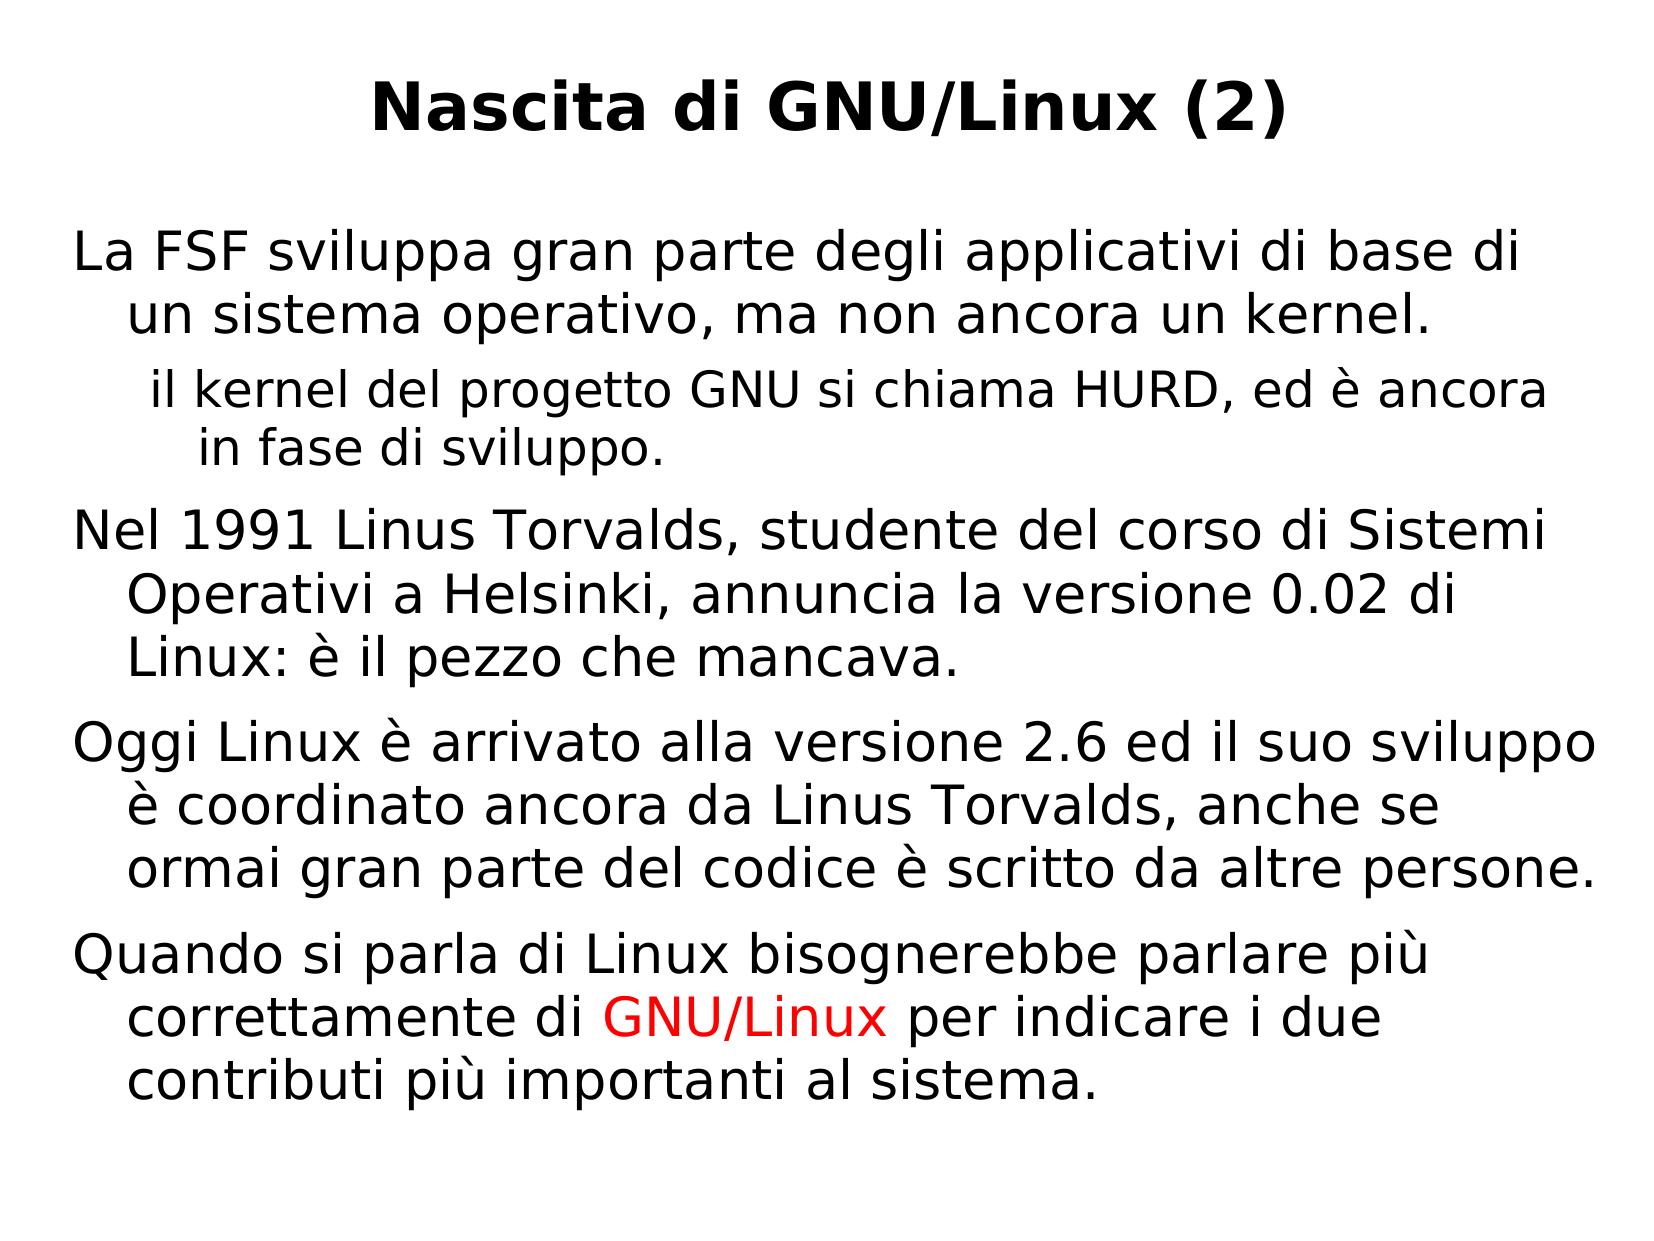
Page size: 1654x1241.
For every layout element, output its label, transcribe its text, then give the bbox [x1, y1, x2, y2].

list La FSF sviluppa gran parte degli applicativi di base di un sistema operativo, ma non ancora un kernel. il kernel del progetto GNU si chiama HURD, ed è ancora in fase di sviluppo. Nel 1991 Linus Torvalds, studente del corso di Sistemi Operativi a Helsinki, annuncia la versione 0.02 di Linux: è il pezzo che mancava. Oggi Linux è arrivato alla versione 2.6 ed il suo sviluppo è coordinato ancora da Linus Torvalds, anche se ormai gran parte del codice è scritto da altre persone. Quando si parla di Linux bisognerebbe parlare più correttamente di GNU/Linux per indicare i due contributi più importanti al sistema. [55, 219, 1605, 1179]
title Nascita di GNU/Linux (2) [52, 42, 1608, 173]
